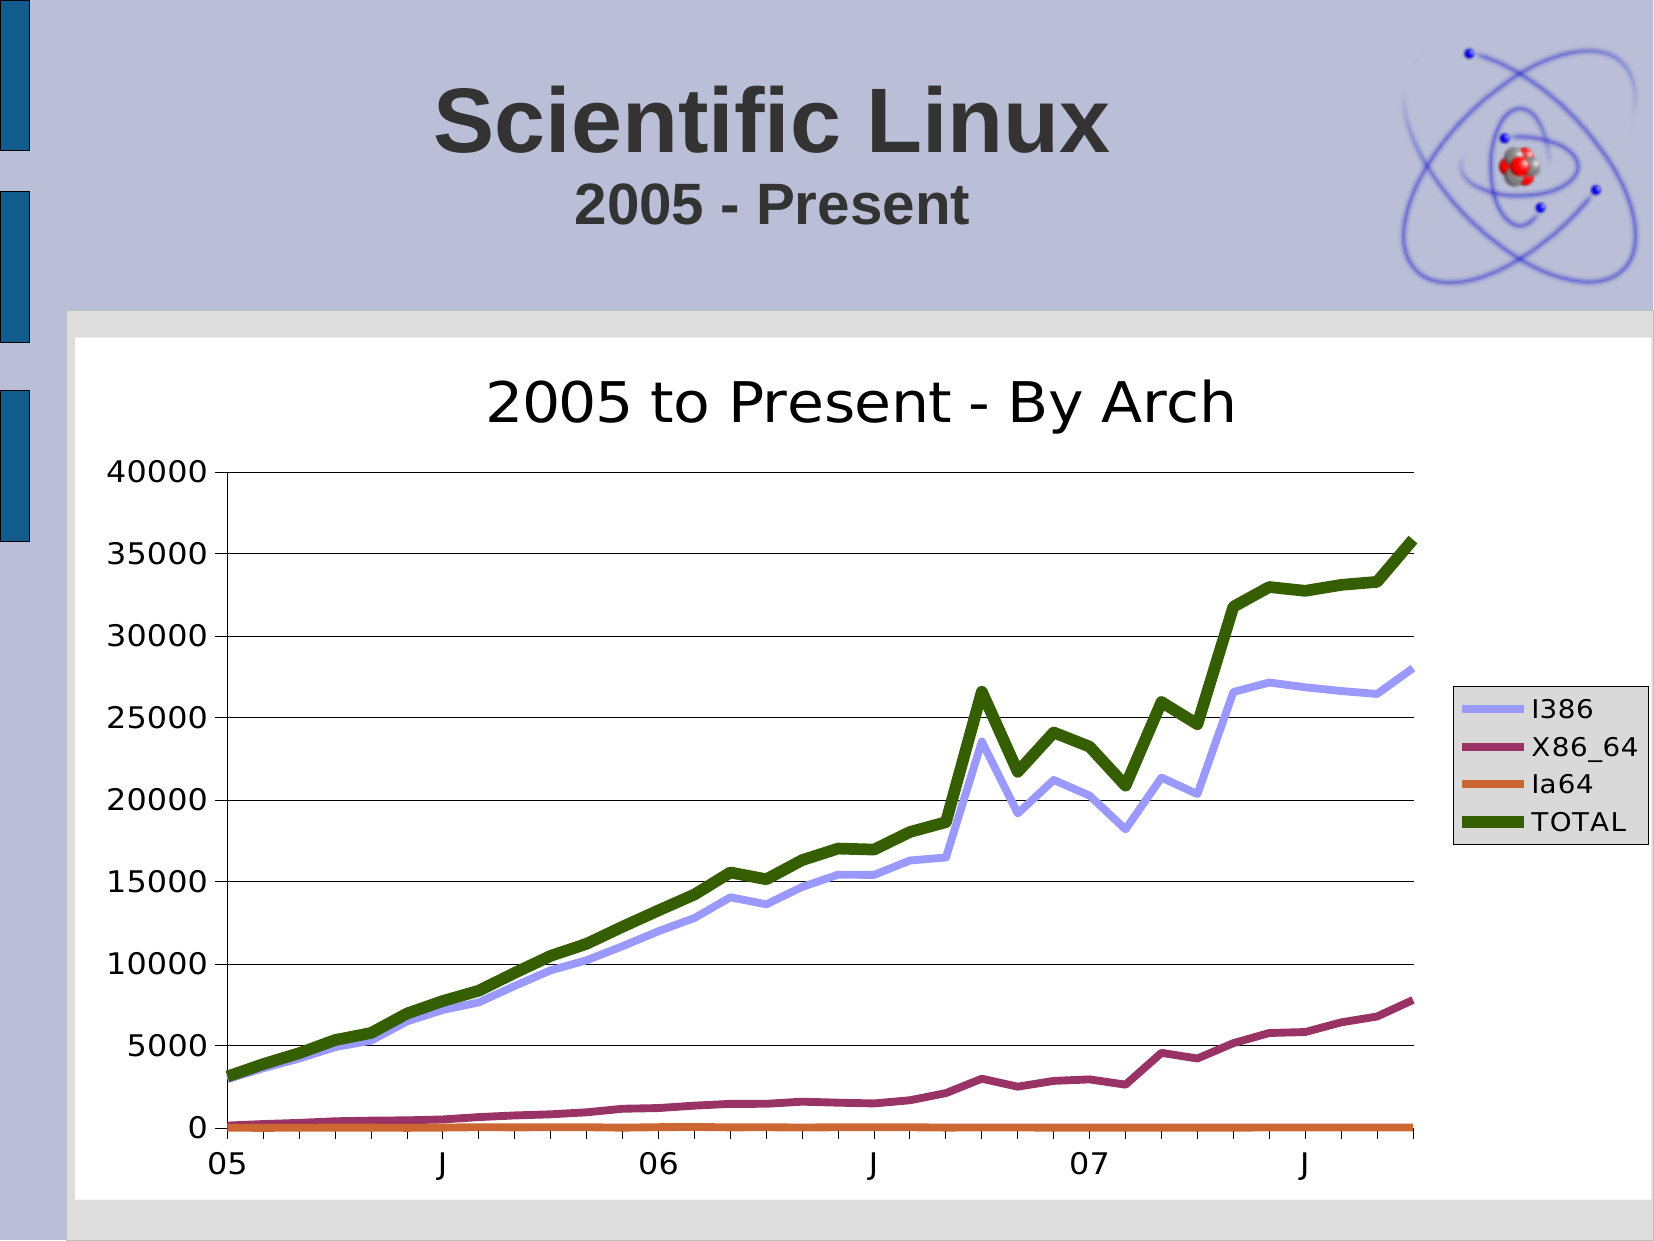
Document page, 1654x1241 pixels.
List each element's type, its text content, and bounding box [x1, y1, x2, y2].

chart [75, 337, 1652, 1200]
title Scientific Linux 2005 - Present [82, 39, 1386, 267]
picture [1386, 33, 1654, 301]
